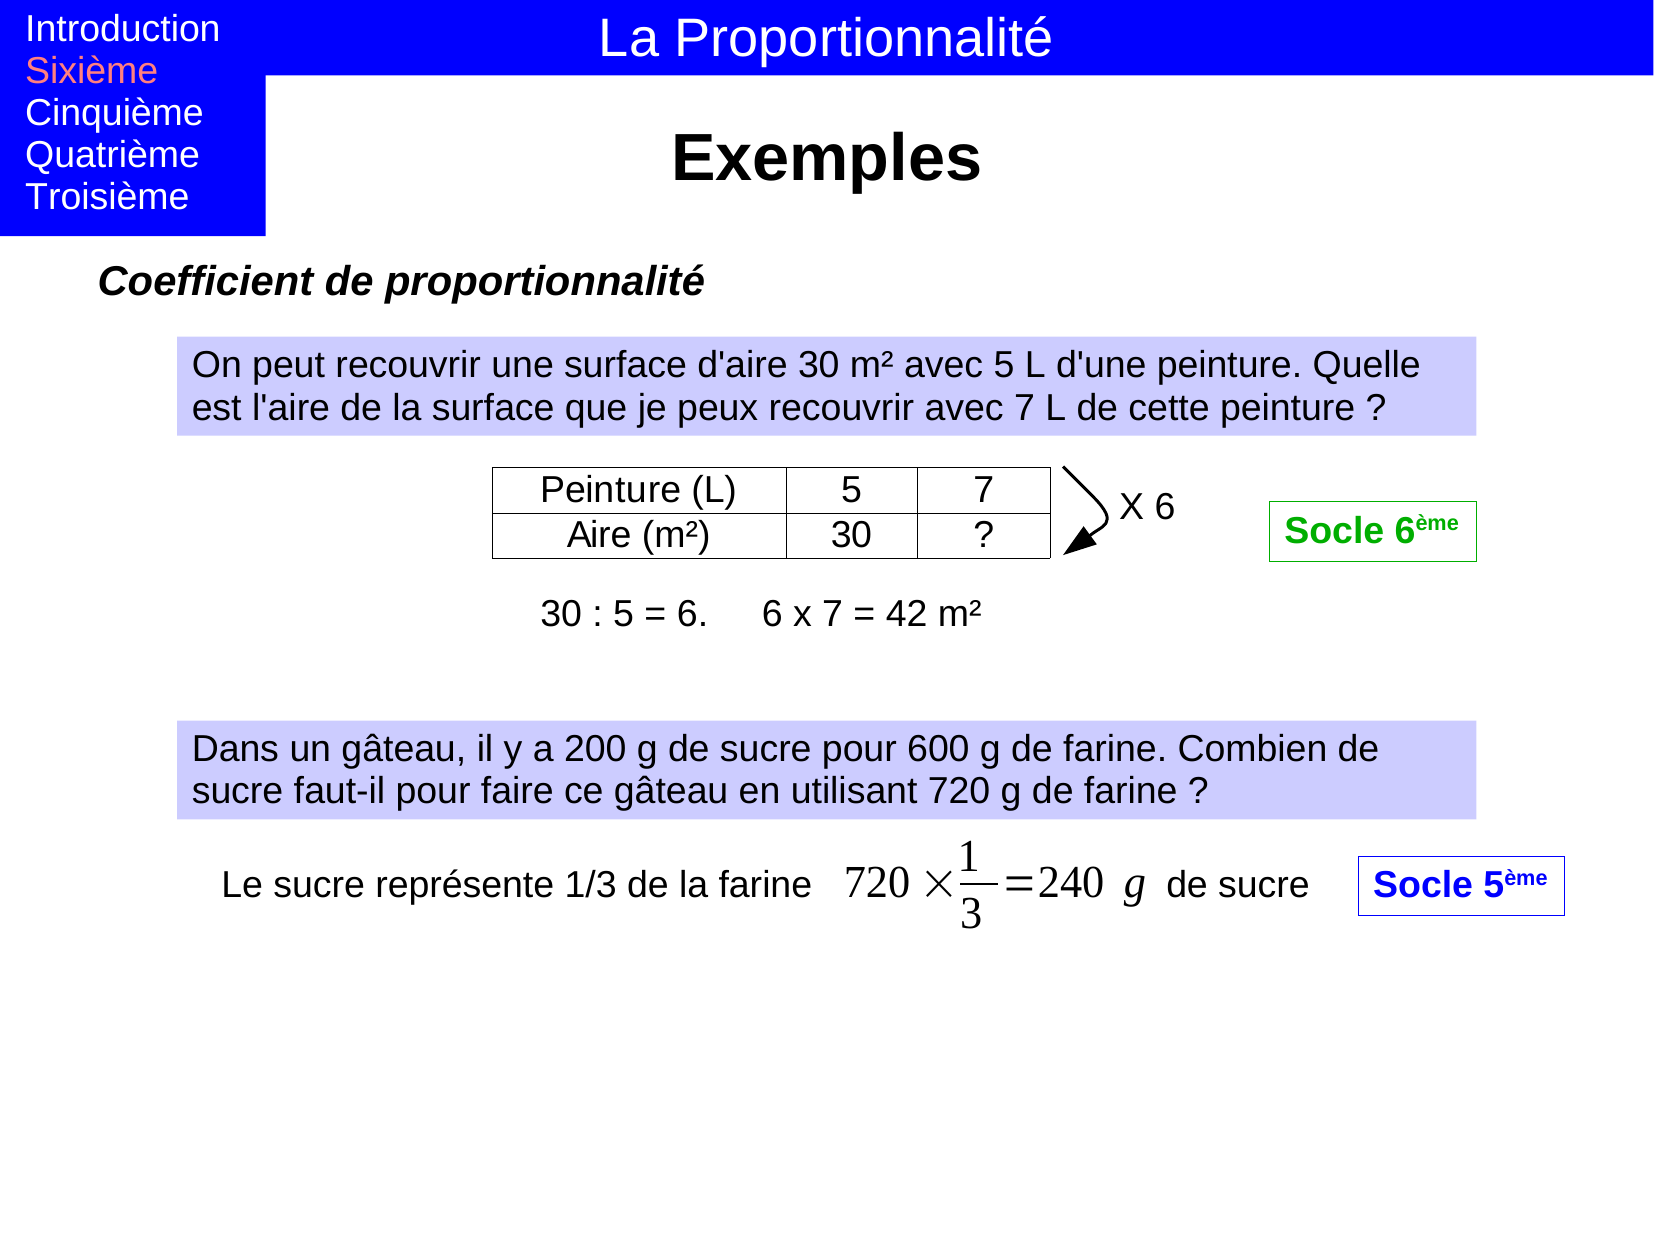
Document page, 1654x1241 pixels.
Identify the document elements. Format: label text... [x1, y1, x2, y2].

text_box Le sucre représente 1/3 de la farine [206, 856, 832, 914]
text_box 30 : 5 = 6. 6 x 7 = 42 m² [525, 613, 1028, 642]
text_box La Proportionnalité [266, 0, 1654, 76]
text_box Introduction Sixième Cinquième Quatrième Troisième [0, 0, 266, 237]
text_box On peut recouvrir une surface d'aire 30 m² avec 5 L d'une peinture. Quelle est l'aire de la surface que je peux recouvrir avec 7 L de cette peinture ? [177, 336, 1477, 436]
chart [490, 465, 1052, 613]
text_box Socle 5ème [1358, 856, 1565, 916]
text_box Dans un gâteau, il y a 200 g de sucre pour 600 g de farine. Combien de sucre faut-il pour faire ce gâteau en utilisant 720 g de farine ? [177, 720, 1477, 820]
text_box X 6 [1104, 478, 1223, 536]
text_box Socle 6ème [1269, 501, 1477, 562]
text_box Exemples [295, 112, 1359, 202]
text_box de sucre [1151, 856, 1358, 914]
chart [832, 831, 1156, 940]
text_box Coefficient de proportionnalité [82, 250, 798, 313]
